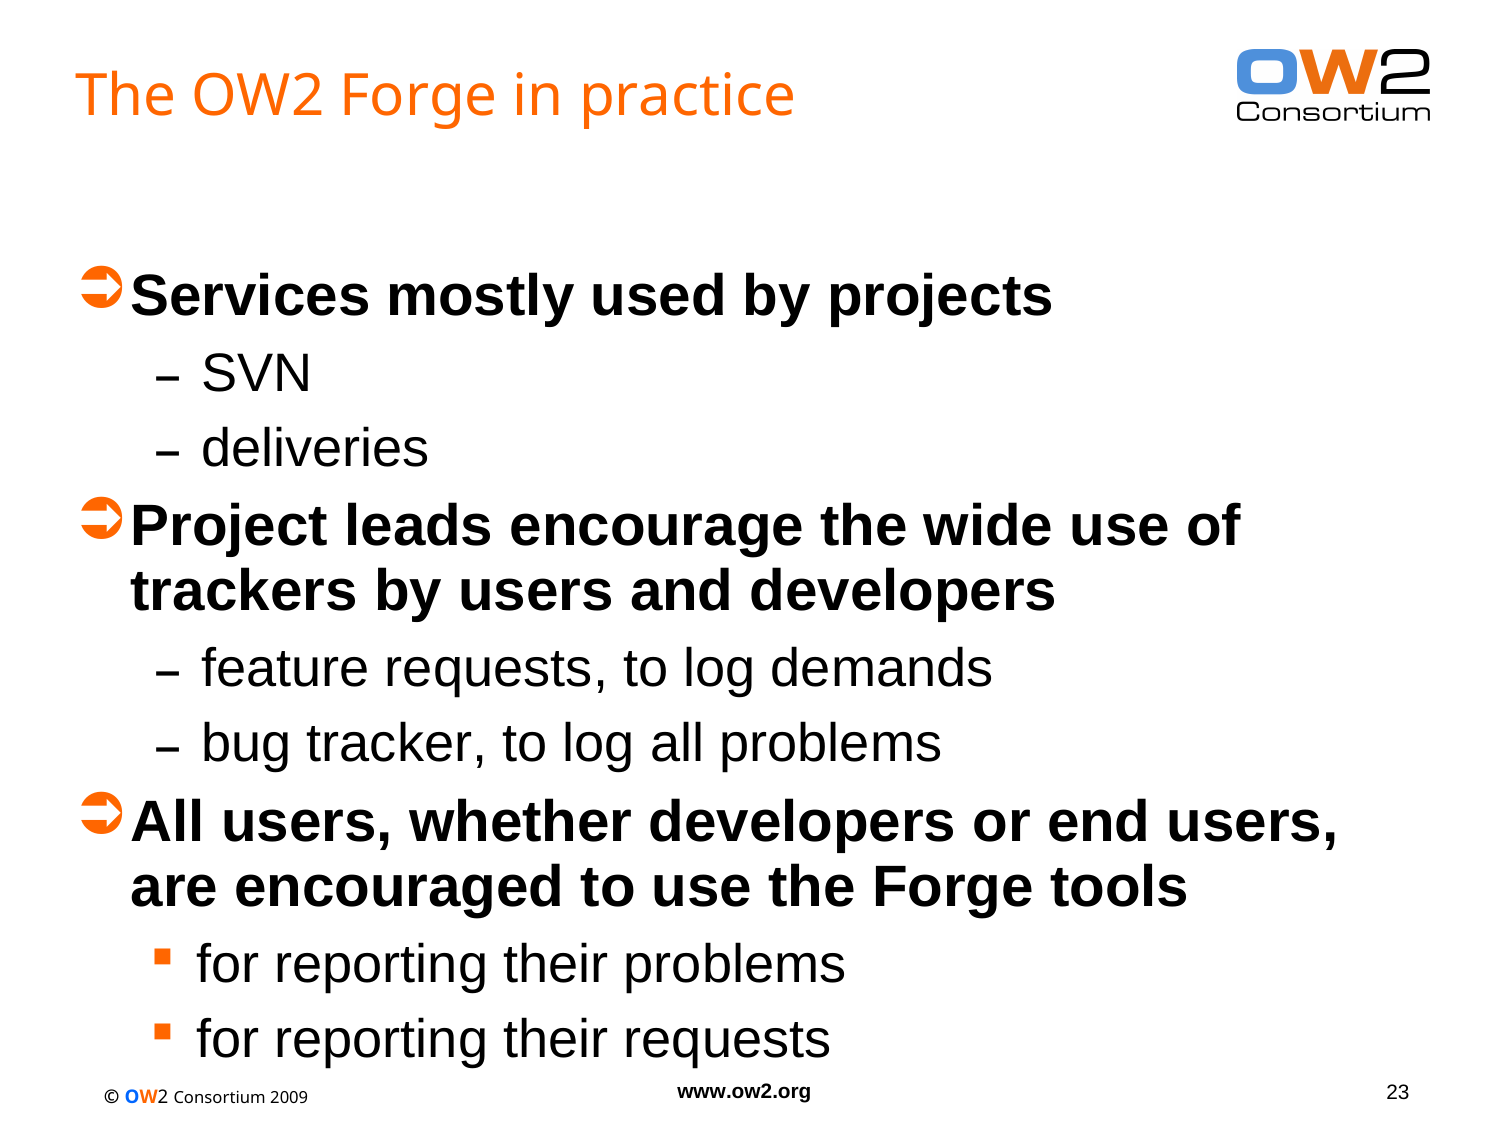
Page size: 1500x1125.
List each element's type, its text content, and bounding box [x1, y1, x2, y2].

title The OW2 Forge in practice [75, 45, 1175, 215]
list Services mostly used by projects SVN deliveries Project leads encourage the wide use of trackers by users and developers feature requests, to log demands bug tracker, to log all problems All users, whether developers or end users, are encouraged to use the Forge tools for reporting their problems for reporting their requests [74, 262, 1425, 1069]
